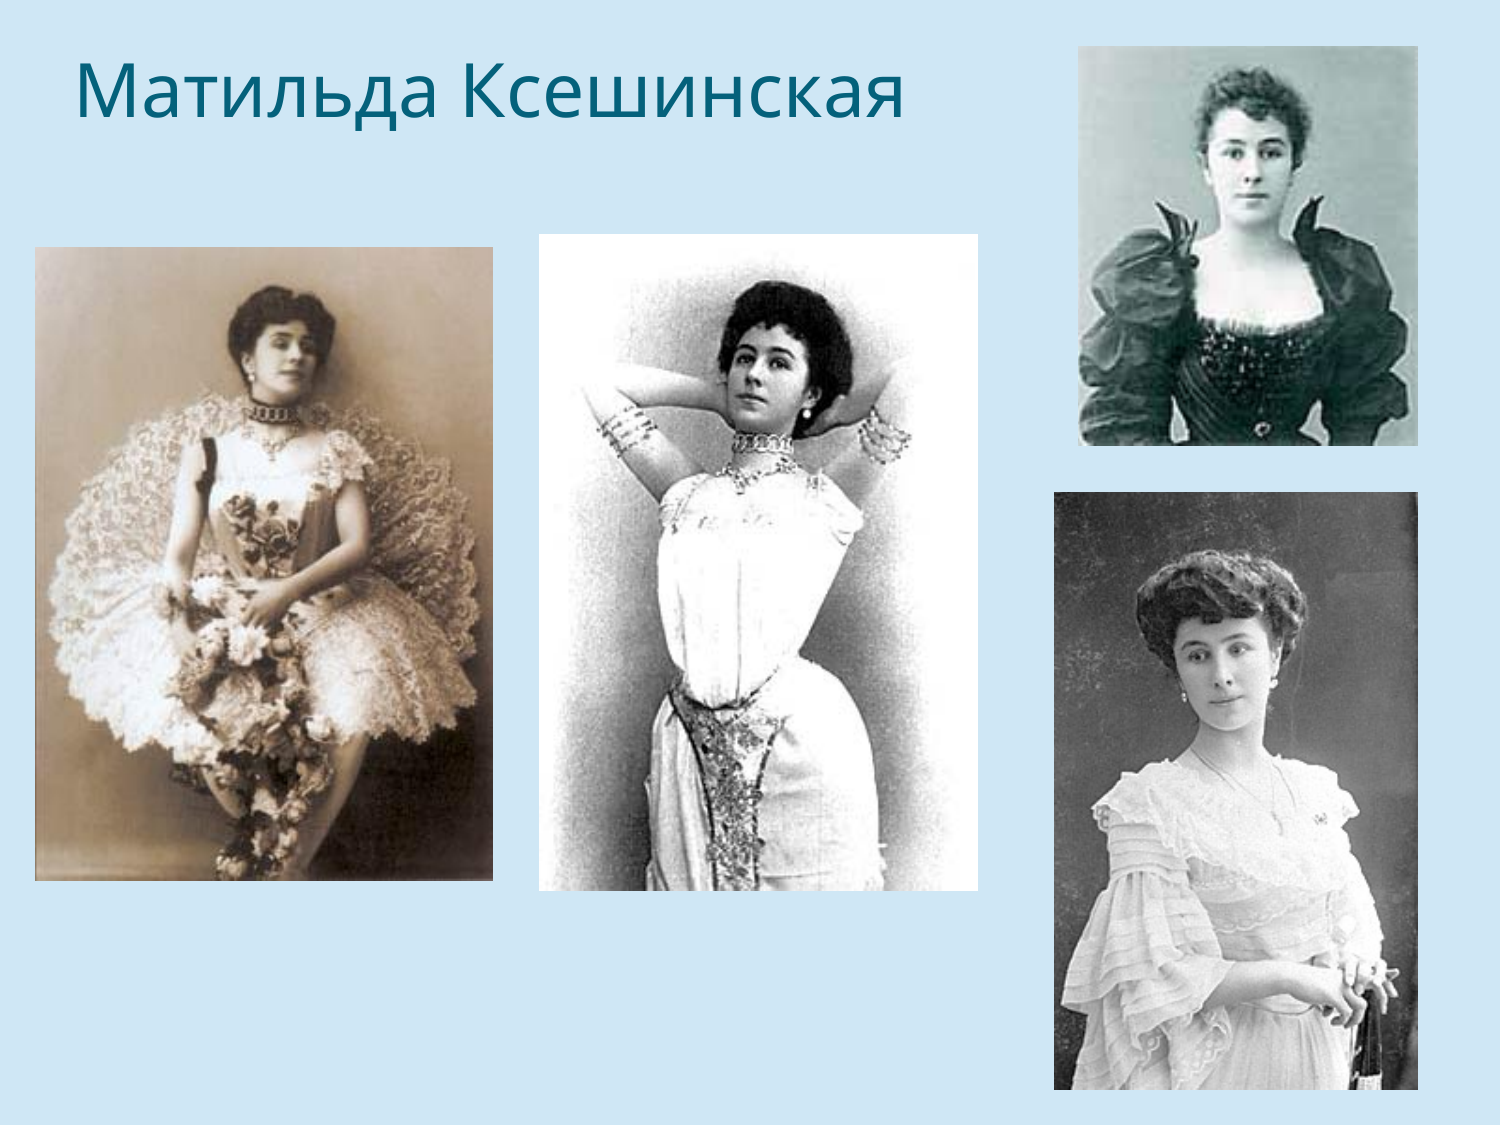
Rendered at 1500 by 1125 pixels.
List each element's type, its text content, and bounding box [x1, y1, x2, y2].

picture [35, 247, 493, 881]
picture [1054, 492, 1418, 1090]
picture [1078, 46, 1418, 446]
title Матильда Ксешинская [58, 35, 959, 113]
picture [539, 234, 978, 891]
